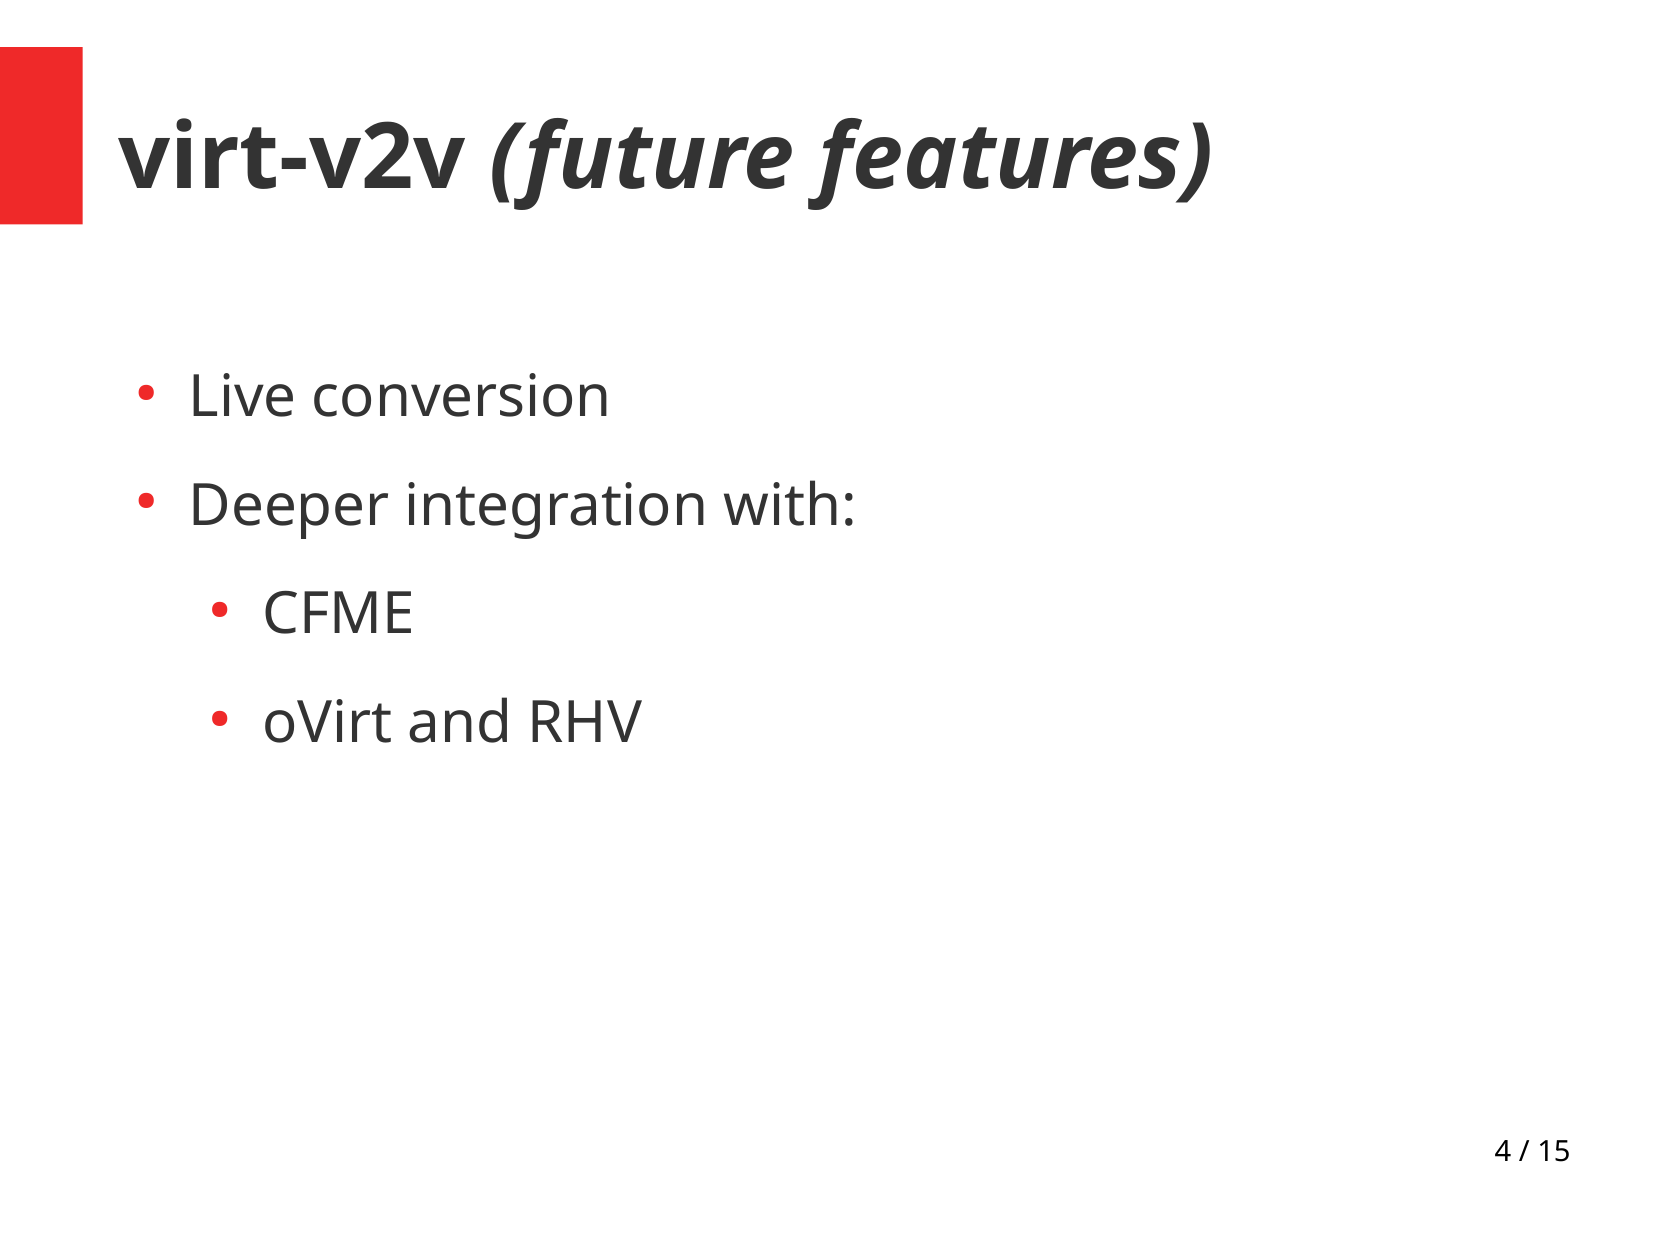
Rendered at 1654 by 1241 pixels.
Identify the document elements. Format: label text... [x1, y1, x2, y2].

title virt-v2v (future features) [118, 49, 1571, 257]
list Live conversion Deeper integration with: CFME oVirt and RHV [118, 354, 1536, 1074]
